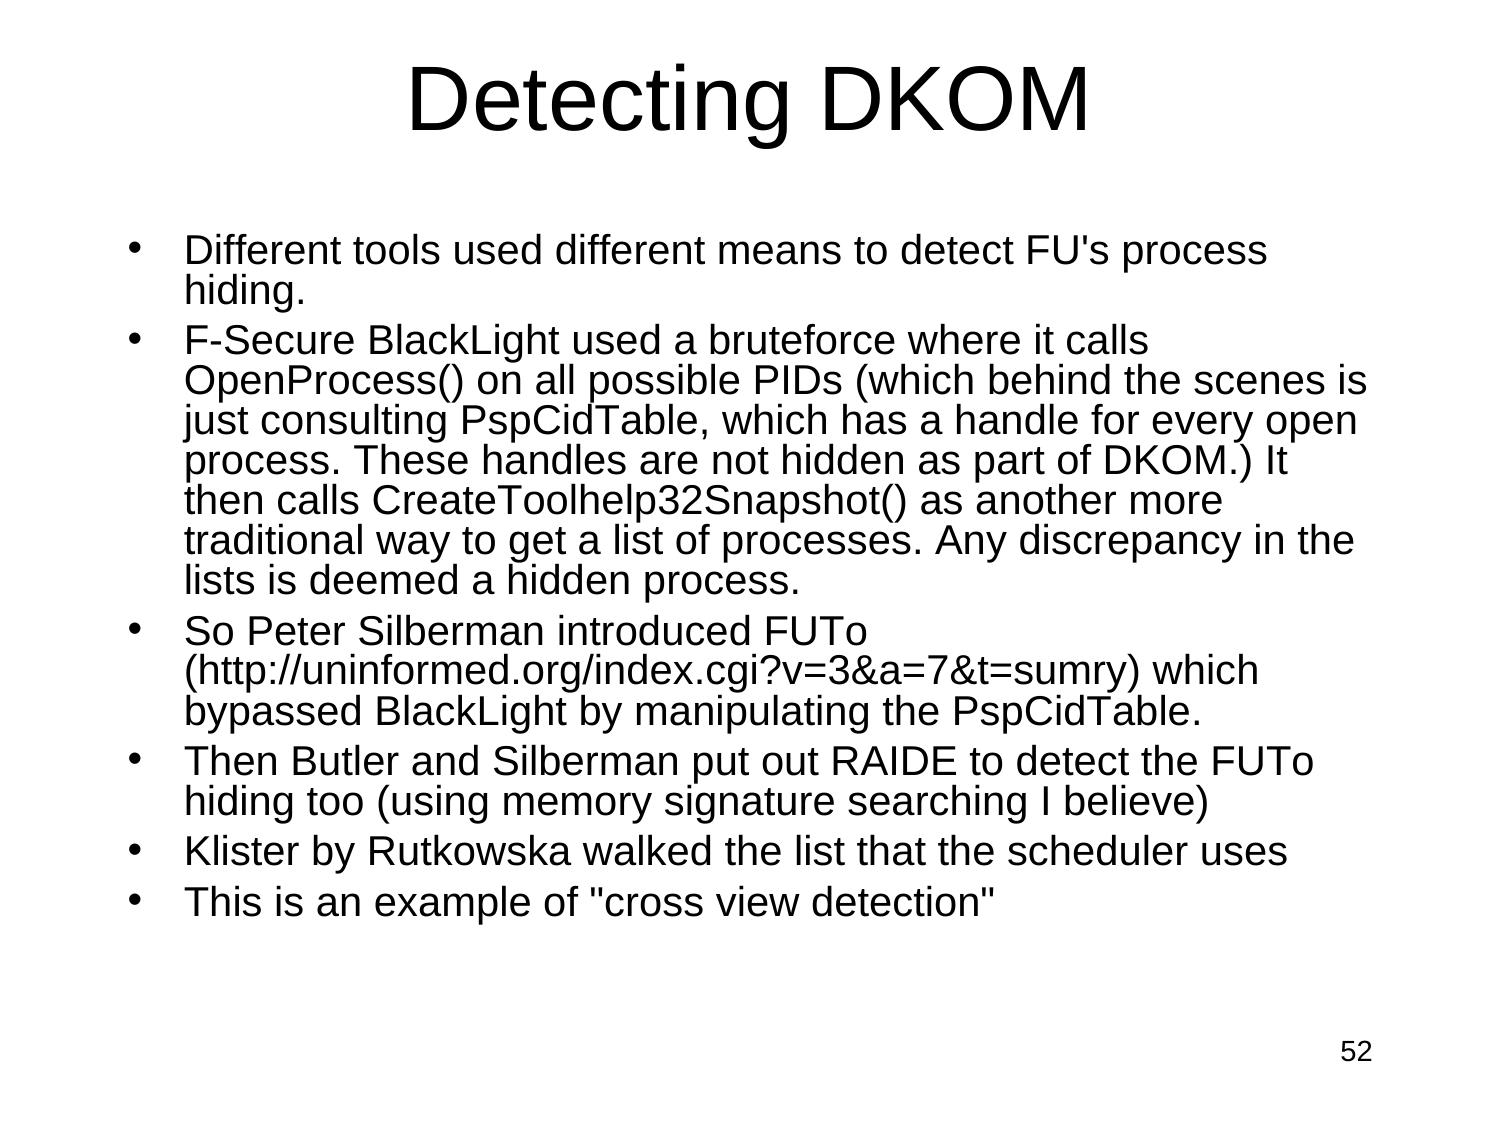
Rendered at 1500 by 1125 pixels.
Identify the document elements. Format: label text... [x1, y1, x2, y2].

title Detecting DKOM [0, 0, 1500, 188]
list Different tools used different means to detect FU's process hiding. F-Secure BlackLight used a bruteforce where it calls OpenProcess() on all possible PIDs (which behind the scenes is just consulting PspCidTable, which has a handle for every open process. These handles are not hidden as part of DKOM.) It then calls CreateToolhelp32Snapshot() as another more traditional way to get a list of processes. Any discrepancy in the lists is deemed a hidden process. So Peter Silberman introduced FUTo (http://uninformed.org/index.cgi?v=3&a=7&t=sumry) which bypassed BlackLight by manipulating the PspCidTable. Then Butler and Silberman put out RAIDE to detect the FUTo hiding too (using memory signature searching I believe) Klister by Rutkowska walked the list that the scheduler uses This is an example of "cross view detection" [112, 224, 1388, 1000]
text_box <number> [1074, 1025, 1388, 1101]
